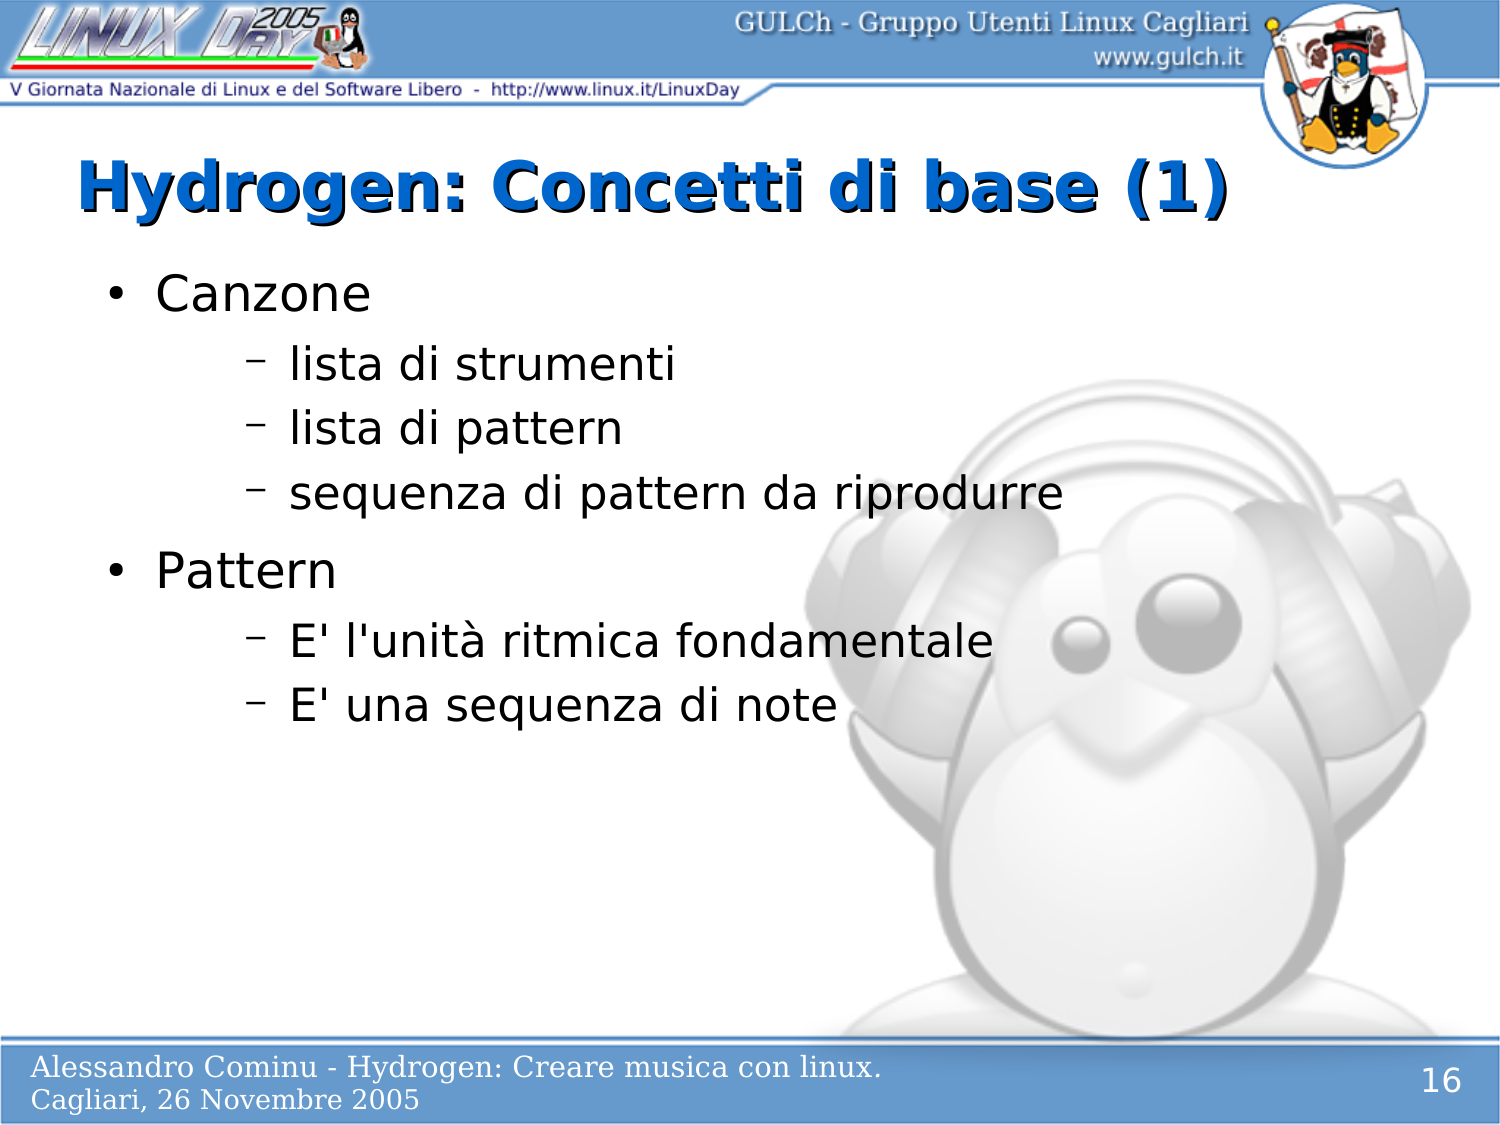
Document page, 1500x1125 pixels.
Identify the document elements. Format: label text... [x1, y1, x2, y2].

title Hydrogen: Concetti di base (1) [75, 148, 1276, 227]
picture [0, 0, 1500, 1125]
picture [759, 1063, 767, 1076]
list Canzone lista di strumenti lista di pattern sequenza di pattern da riprodurre Pattern E' l'unità ritmica fondamentale E' una sequenza di note [75, 262, 1426, 1013]
